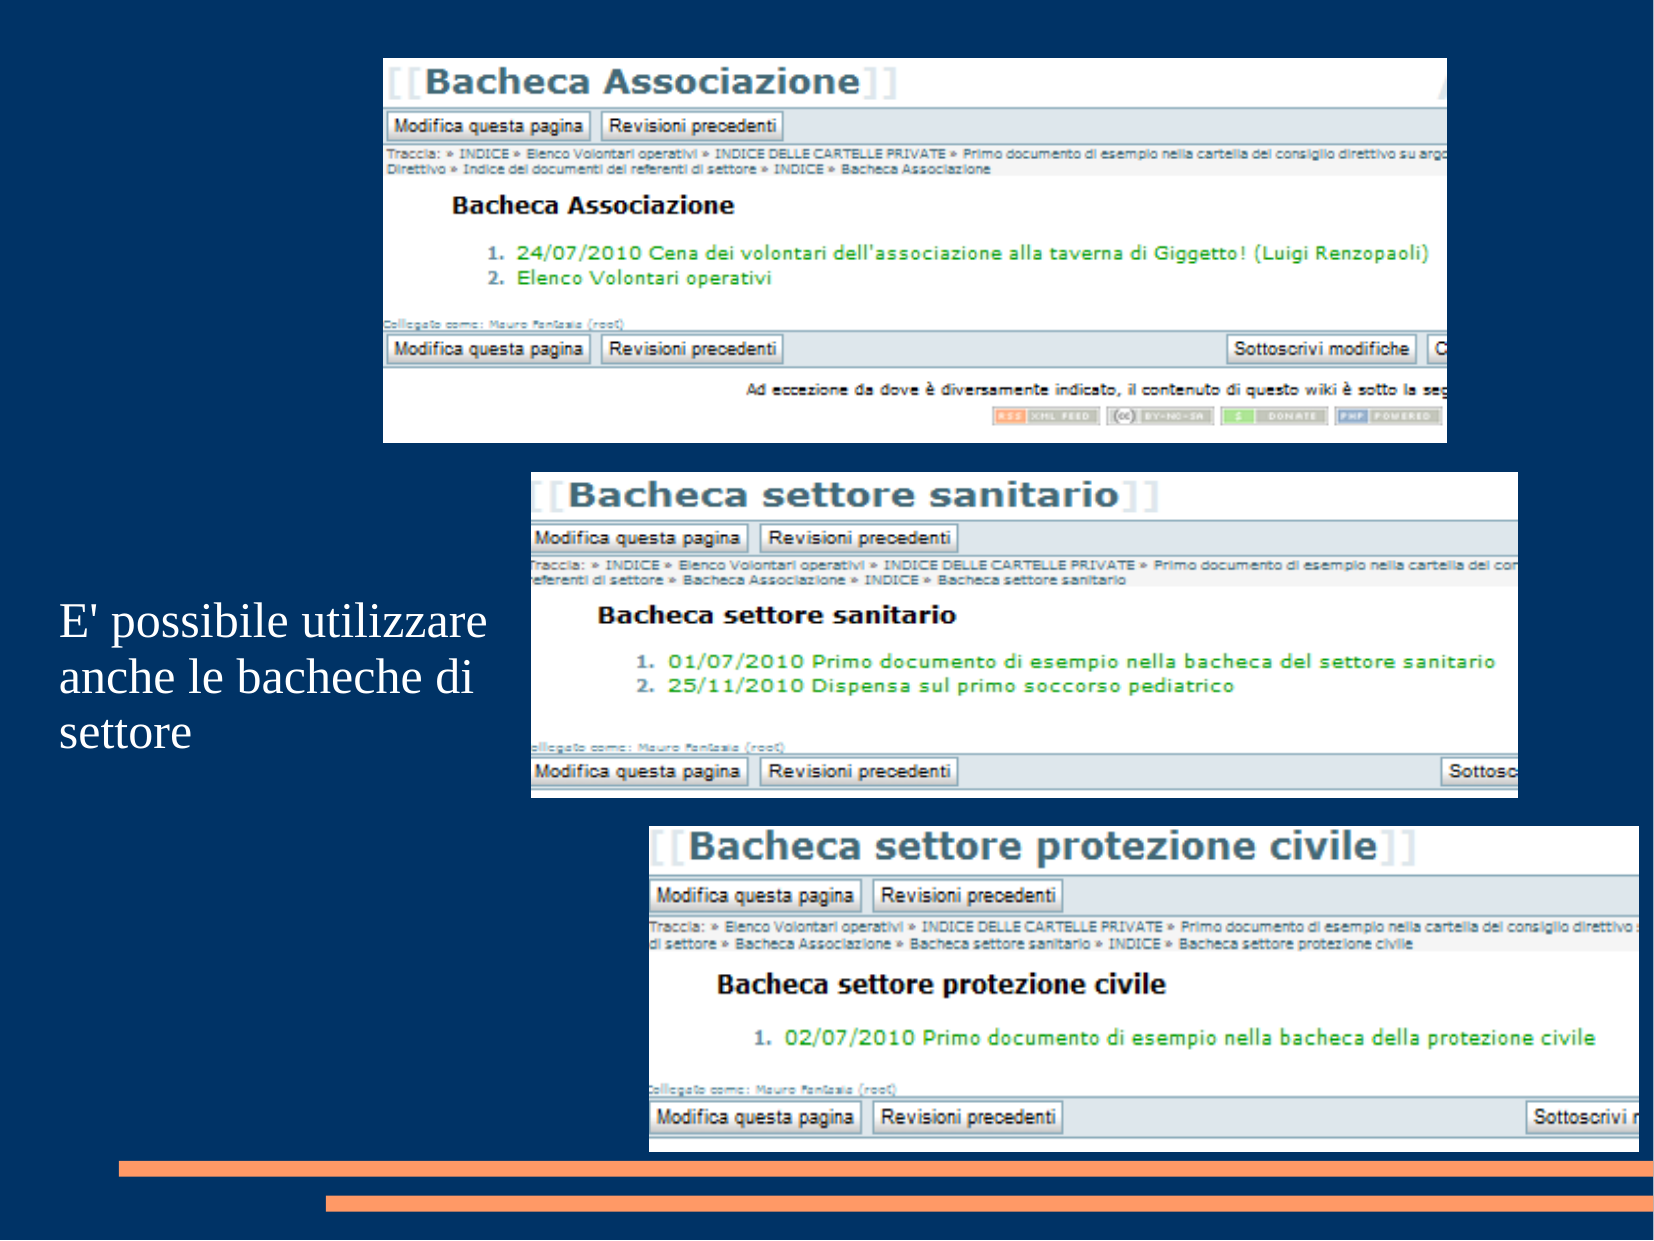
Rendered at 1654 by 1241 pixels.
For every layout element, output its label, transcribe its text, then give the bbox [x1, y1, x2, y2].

picture [531, 472, 1518, 798]
picture [383, 58, 1447, 443]
picture [649, 826, 1639, 1152]
text_box E' possibile utilizzare anche le bacheche di settore [58, 593, 502, 916]
